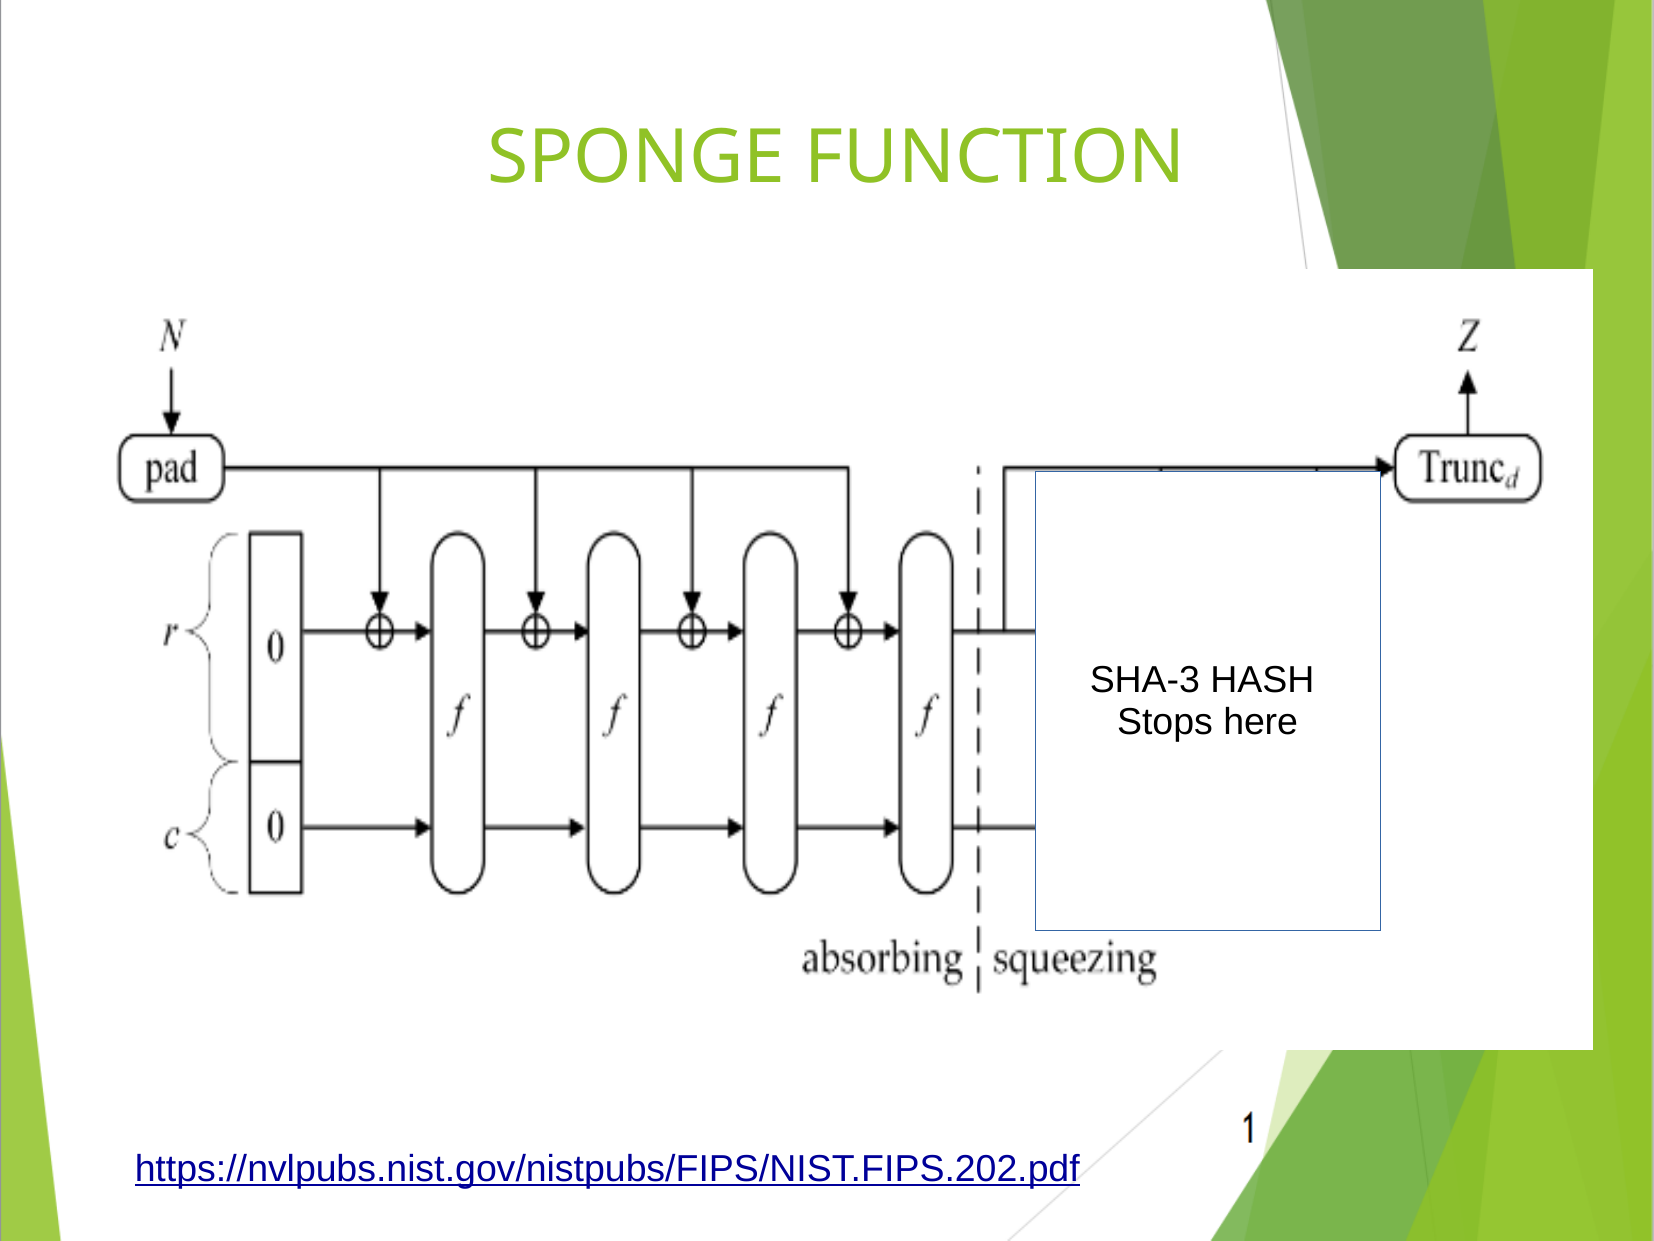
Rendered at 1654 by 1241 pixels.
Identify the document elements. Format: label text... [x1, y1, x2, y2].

title SPONGE FUNCTION [82, 49, 1571, 257]
picture [0, 0, 1654, 1241]
text_box SHA-3 HASH Stops here [1035, 471, 1381, 931]
text_box https://nvlpubs.nist.gov/nistpubs/FIPS/NIST.FIPS.202.pdf [120, 1140, 1261, 1239]
